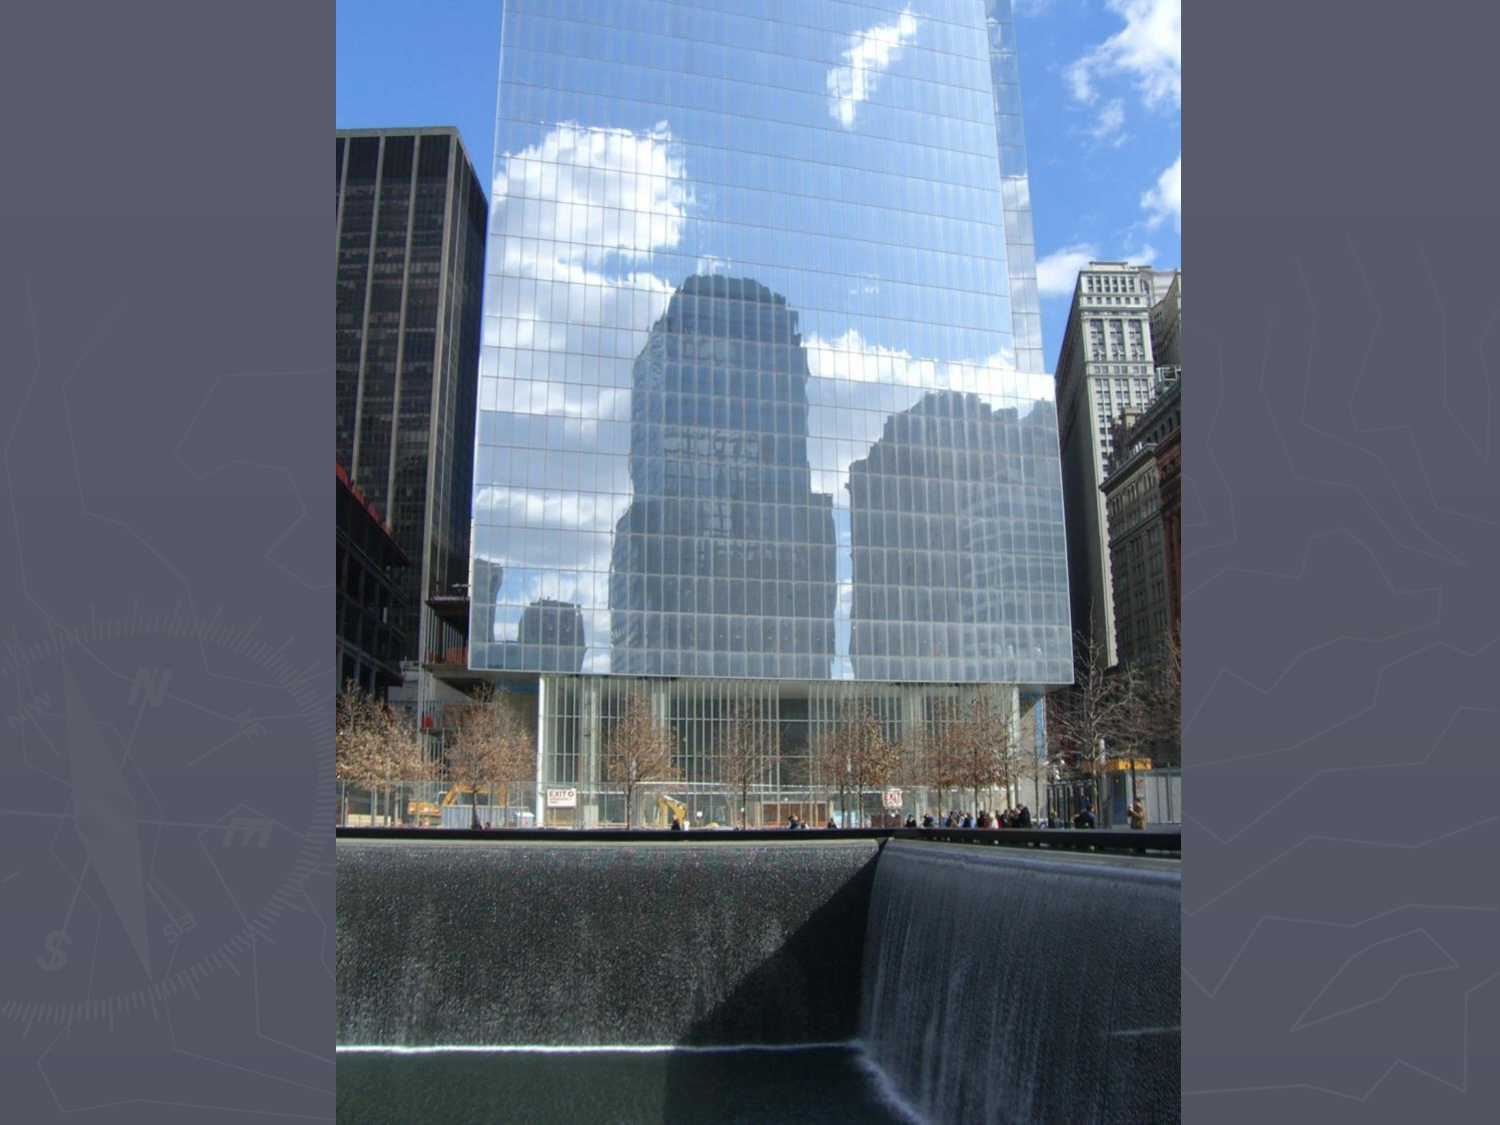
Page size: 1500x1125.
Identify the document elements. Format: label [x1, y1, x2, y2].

picture [336, 0, 1181, 1125]
